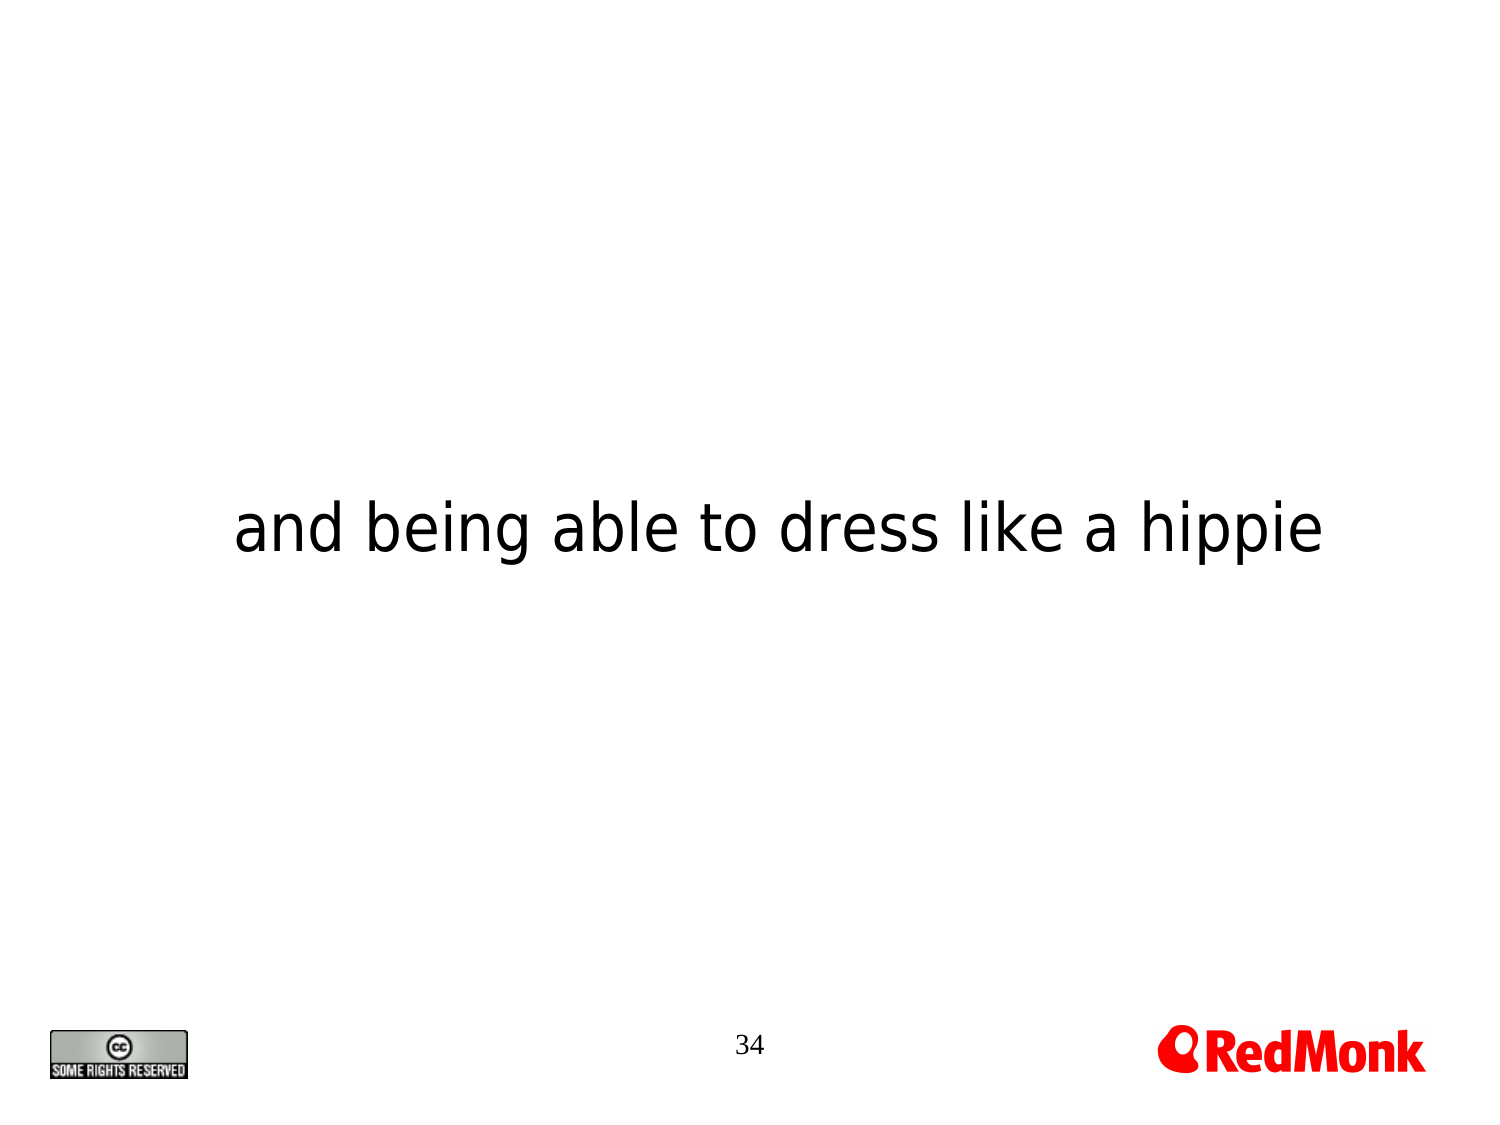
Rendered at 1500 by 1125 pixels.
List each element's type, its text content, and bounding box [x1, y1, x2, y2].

picture [1151, 1023, 1433, 1075]
picture [50, 1030, 188, 1079]
text_box and being able to dress like a hippie [104, 486, 1455, 928]
